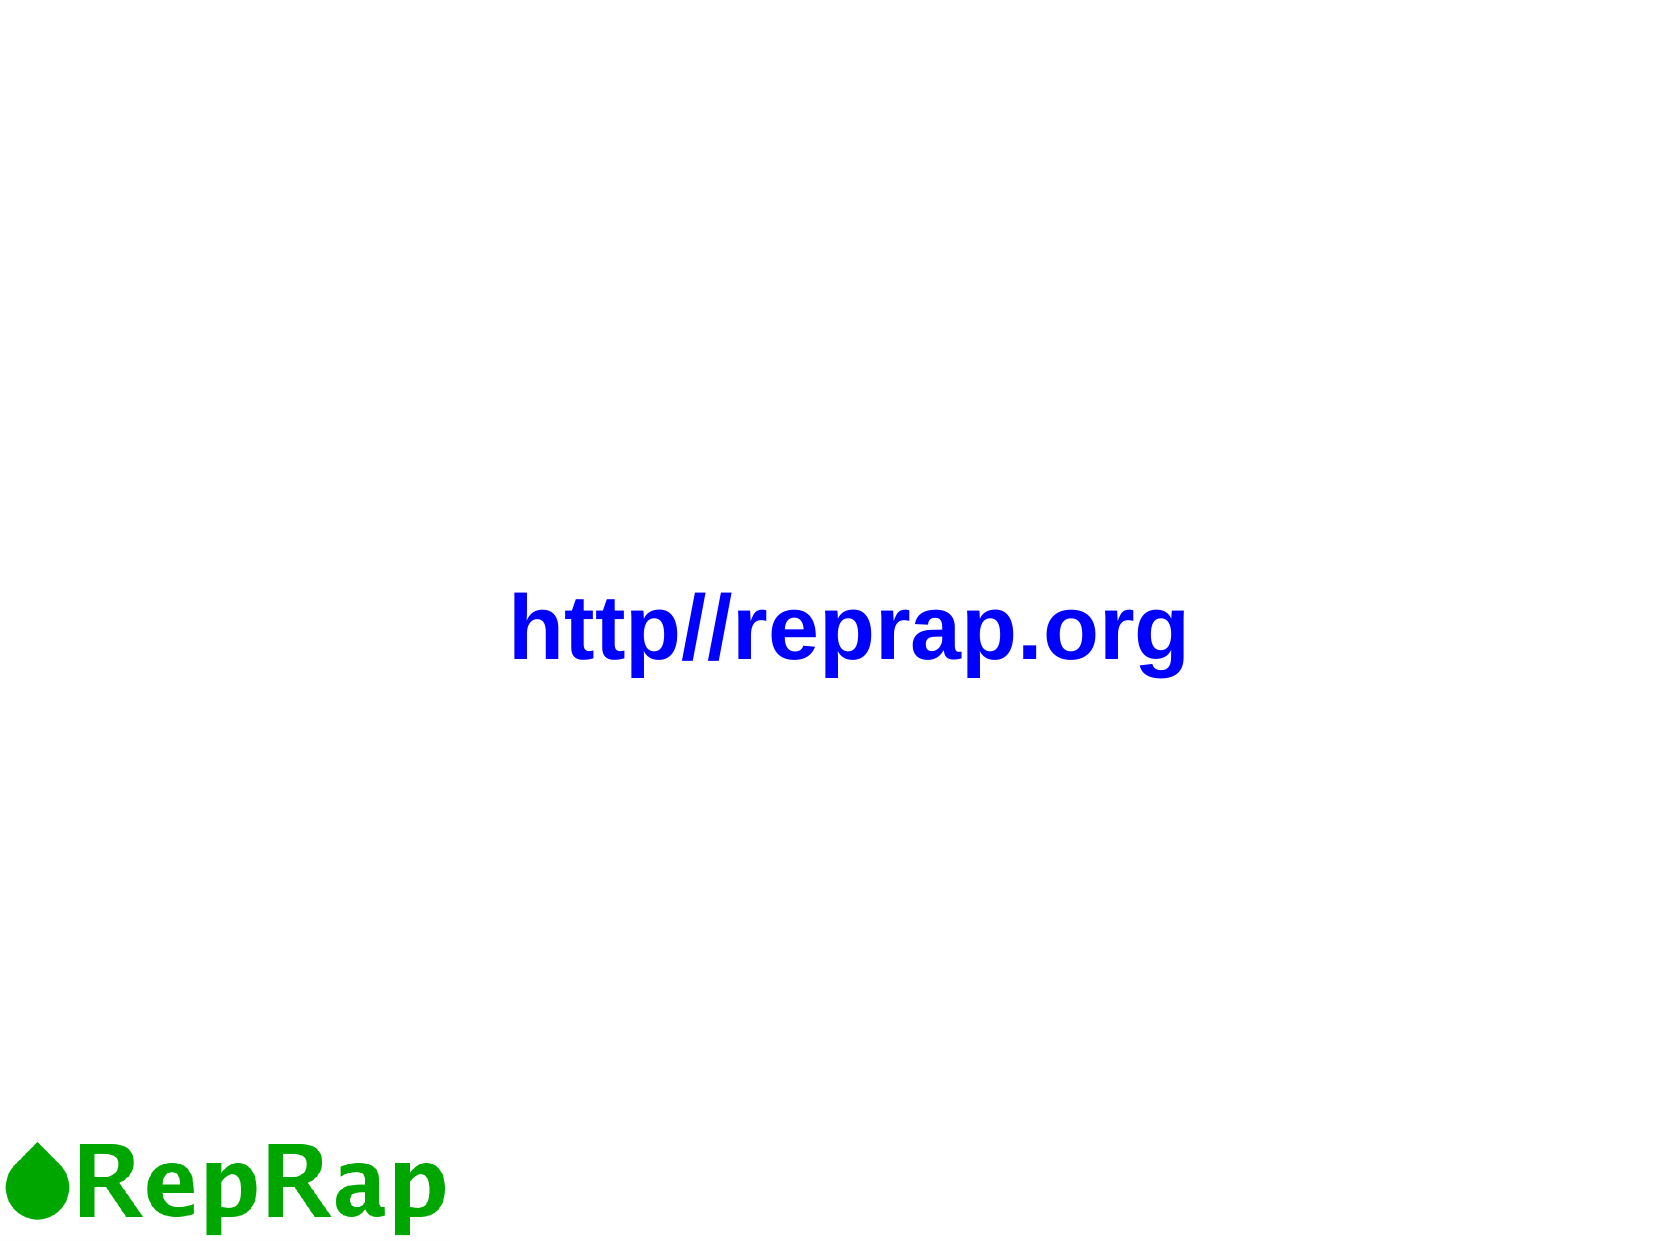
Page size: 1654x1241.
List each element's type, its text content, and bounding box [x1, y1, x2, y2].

title http//reprap.org [106, 561, 1595, 798]
picture [0, 1138, 451, 1241]
